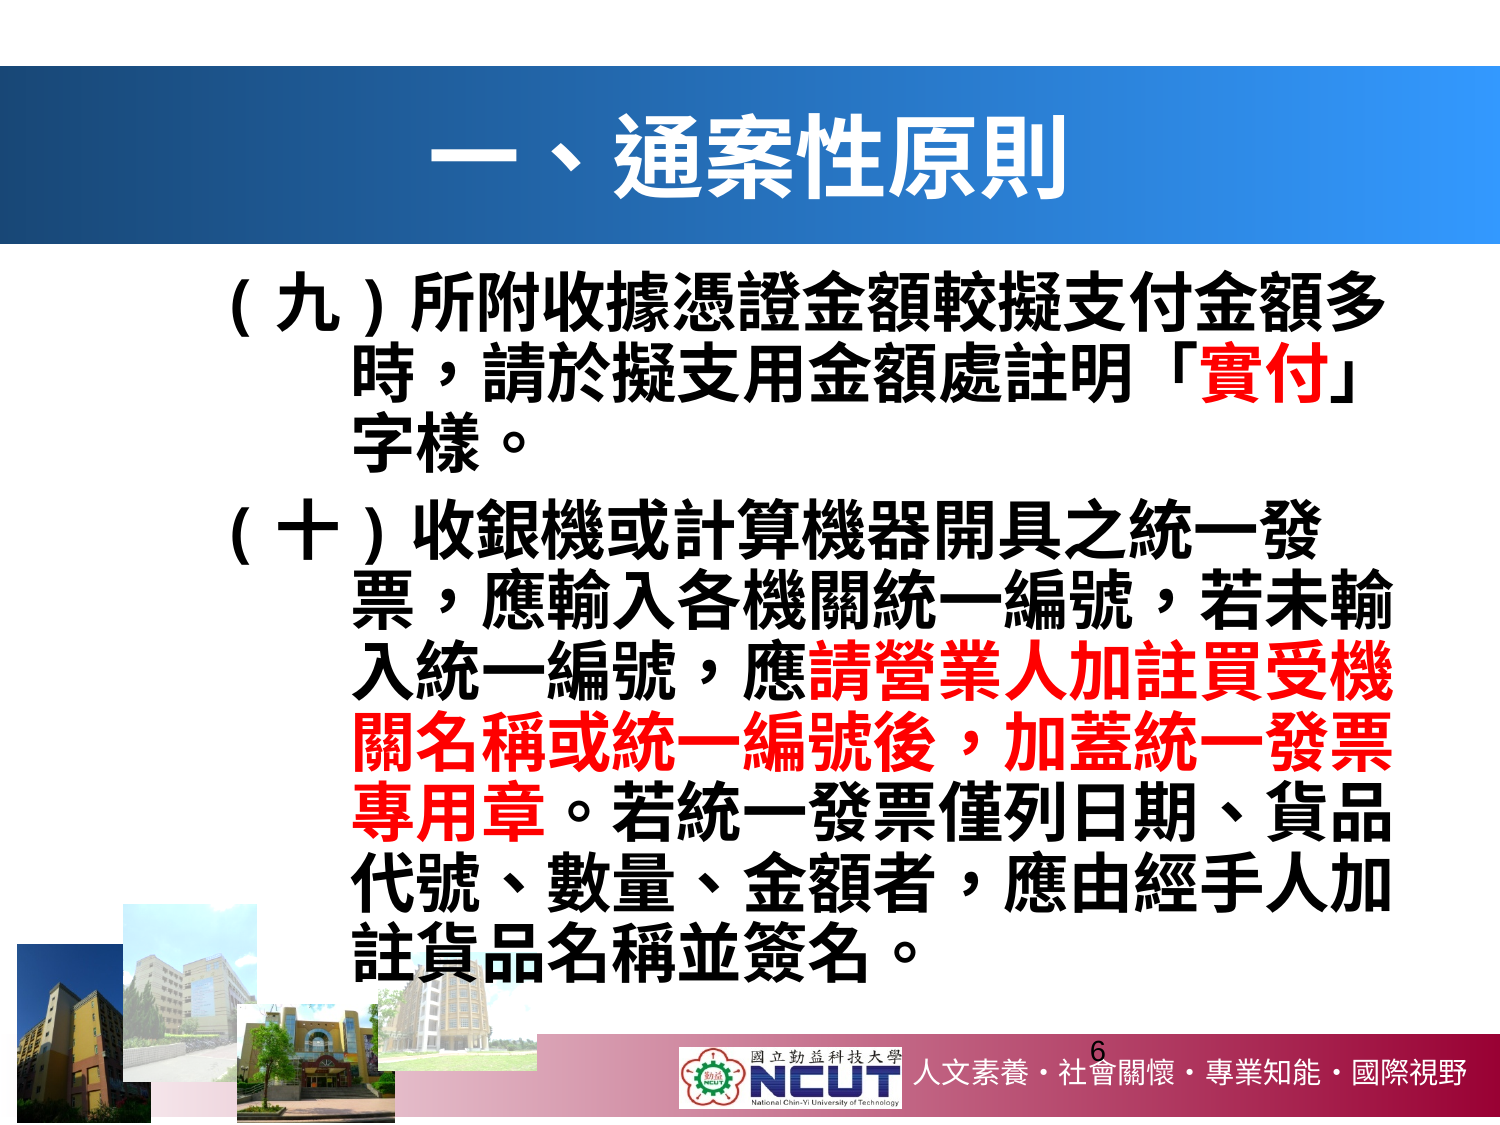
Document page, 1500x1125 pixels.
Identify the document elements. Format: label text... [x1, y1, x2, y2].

title 一、通案性原則 [0, 66, 1500, 244]
list (九)所附收據憑證金額較擬支付金額多時，請於擬支用金額處註明「實付」字樣。 (十)收銀機或計算機器開具之統一發票，應輸入各機關統一編號，若未輸入統一編號，應請營業人加註買受機關名稱或統一編號後，加蓋統一發票專用章。若統一發票僅列日期、貨品代號、數量、金額者，應由經手人加註貨品名稱並簽名。 [75, 262, 1426, 1005]
text_box [1074, 1024, 1426, 1103]
